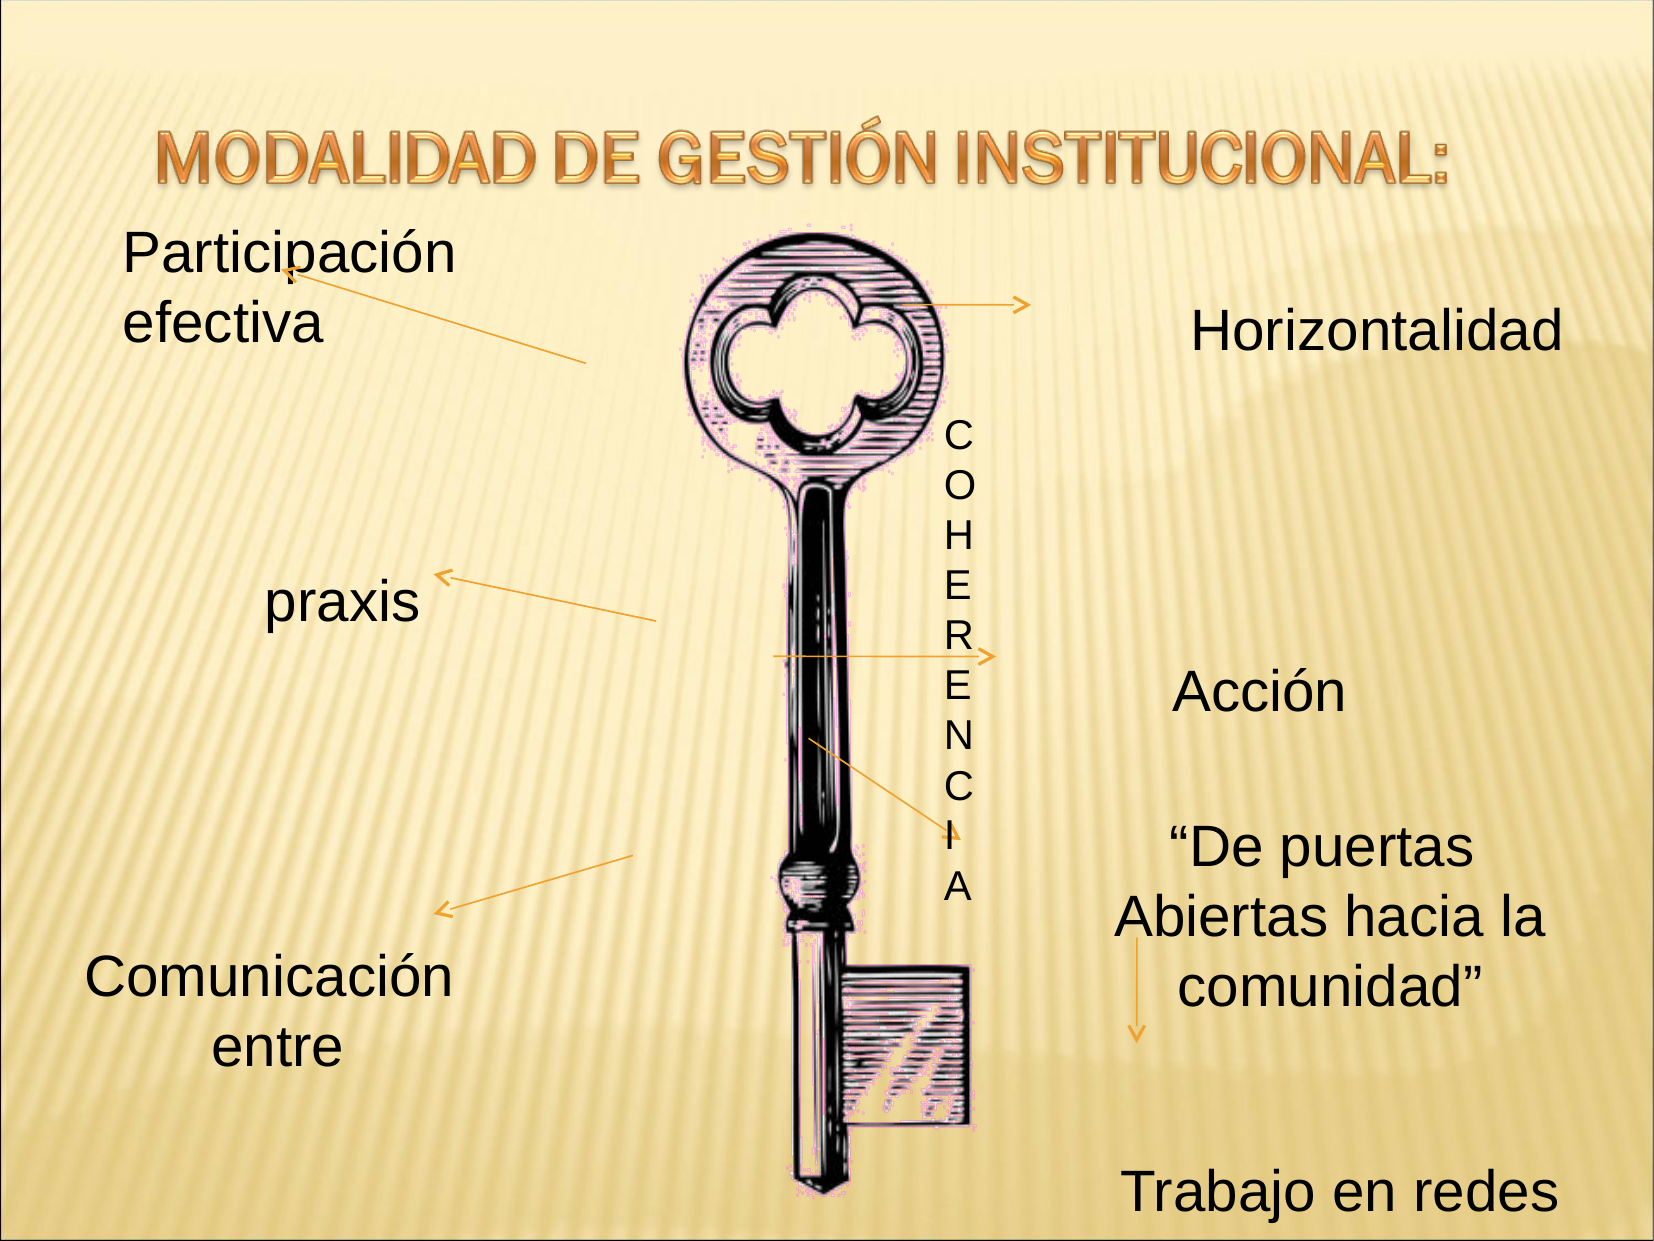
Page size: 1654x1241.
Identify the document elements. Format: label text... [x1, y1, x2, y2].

text_box “De puertas Abiertas hacia la comunidad” [1078, 800, 1562, 1027]
text_box Trabajo en redes [1084, 1145, 1575, 1231]
text_box Comunicación entre [49, 930, 470, 1086]
text_box Participación efectiva [87, 206, 473, 363]
text_box Acción [1136, 645, 1363, 732]
text_box praxis [229, 555, 437, 641]
picture [0, 0, 1654, 1241]
text_box Horizontalidad [1155, 284, 1580, 370]
text_box C O H E R E N C I A [914, 400, 992, 917]
